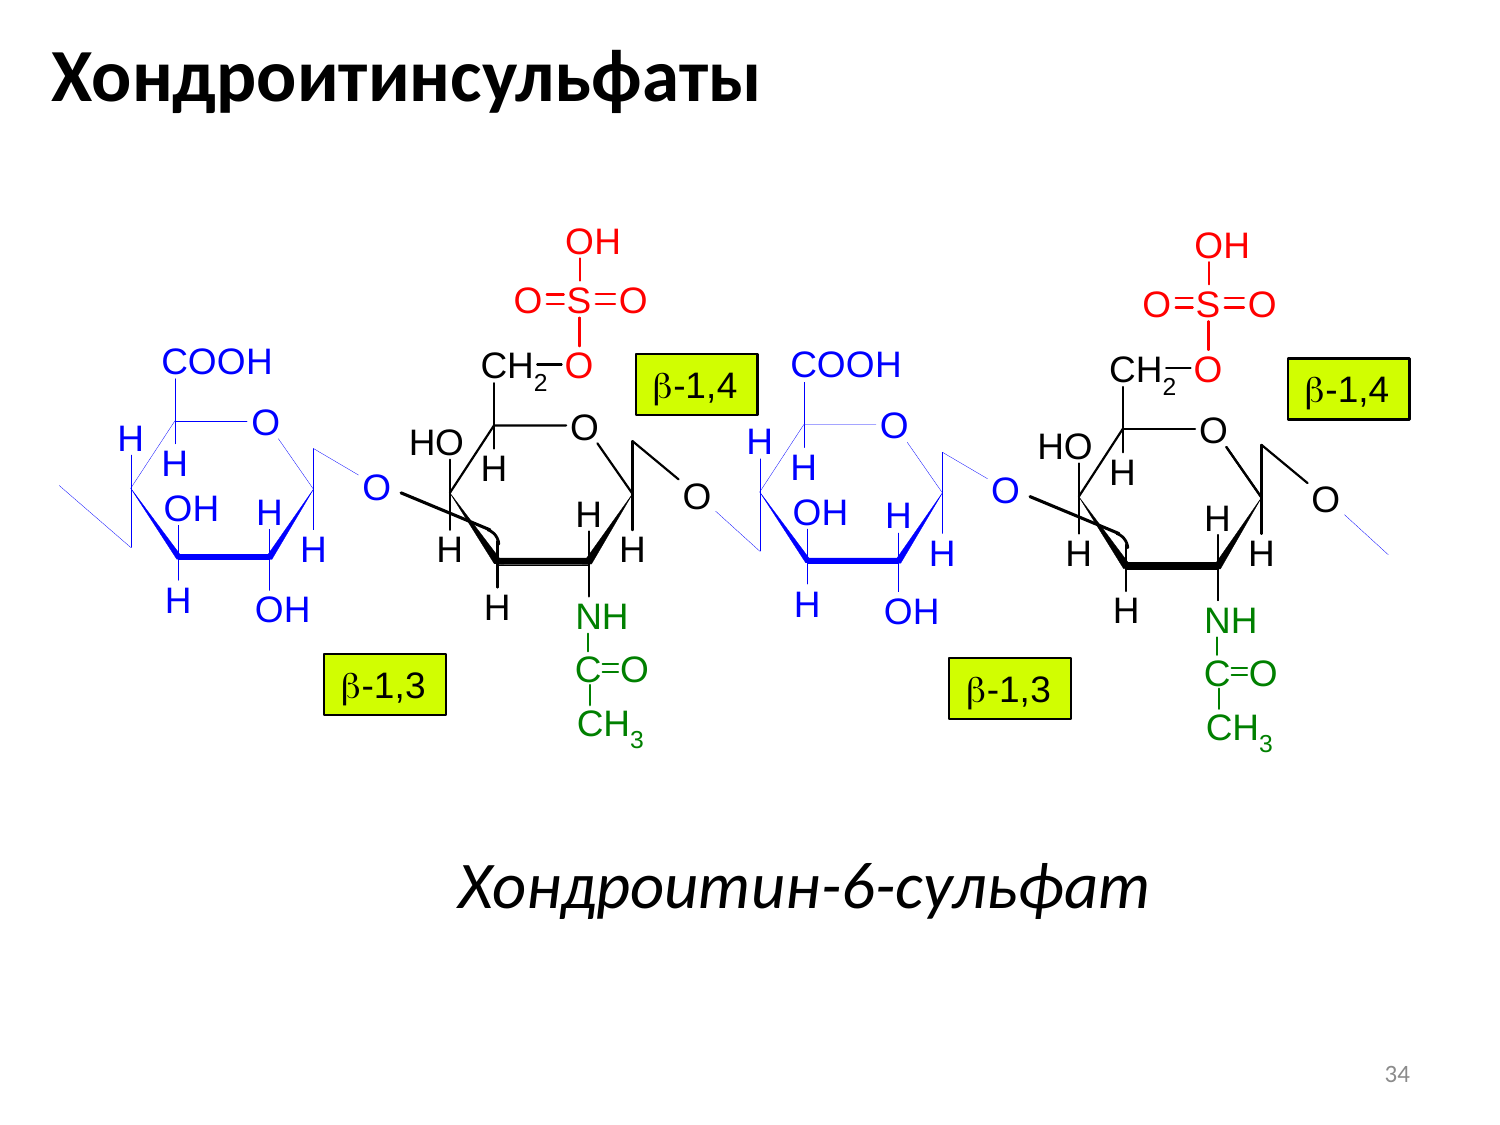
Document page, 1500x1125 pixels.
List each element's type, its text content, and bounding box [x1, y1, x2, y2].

slide_number <номер> [1074, 1042, 1425, 1103]
list Хондроитинсульфаты [29, 19, 1080, 590]
chart [41, 219, 1418, 766]
text_box Хондроитин-6-сульфат [444, 834, 1167, 930]
